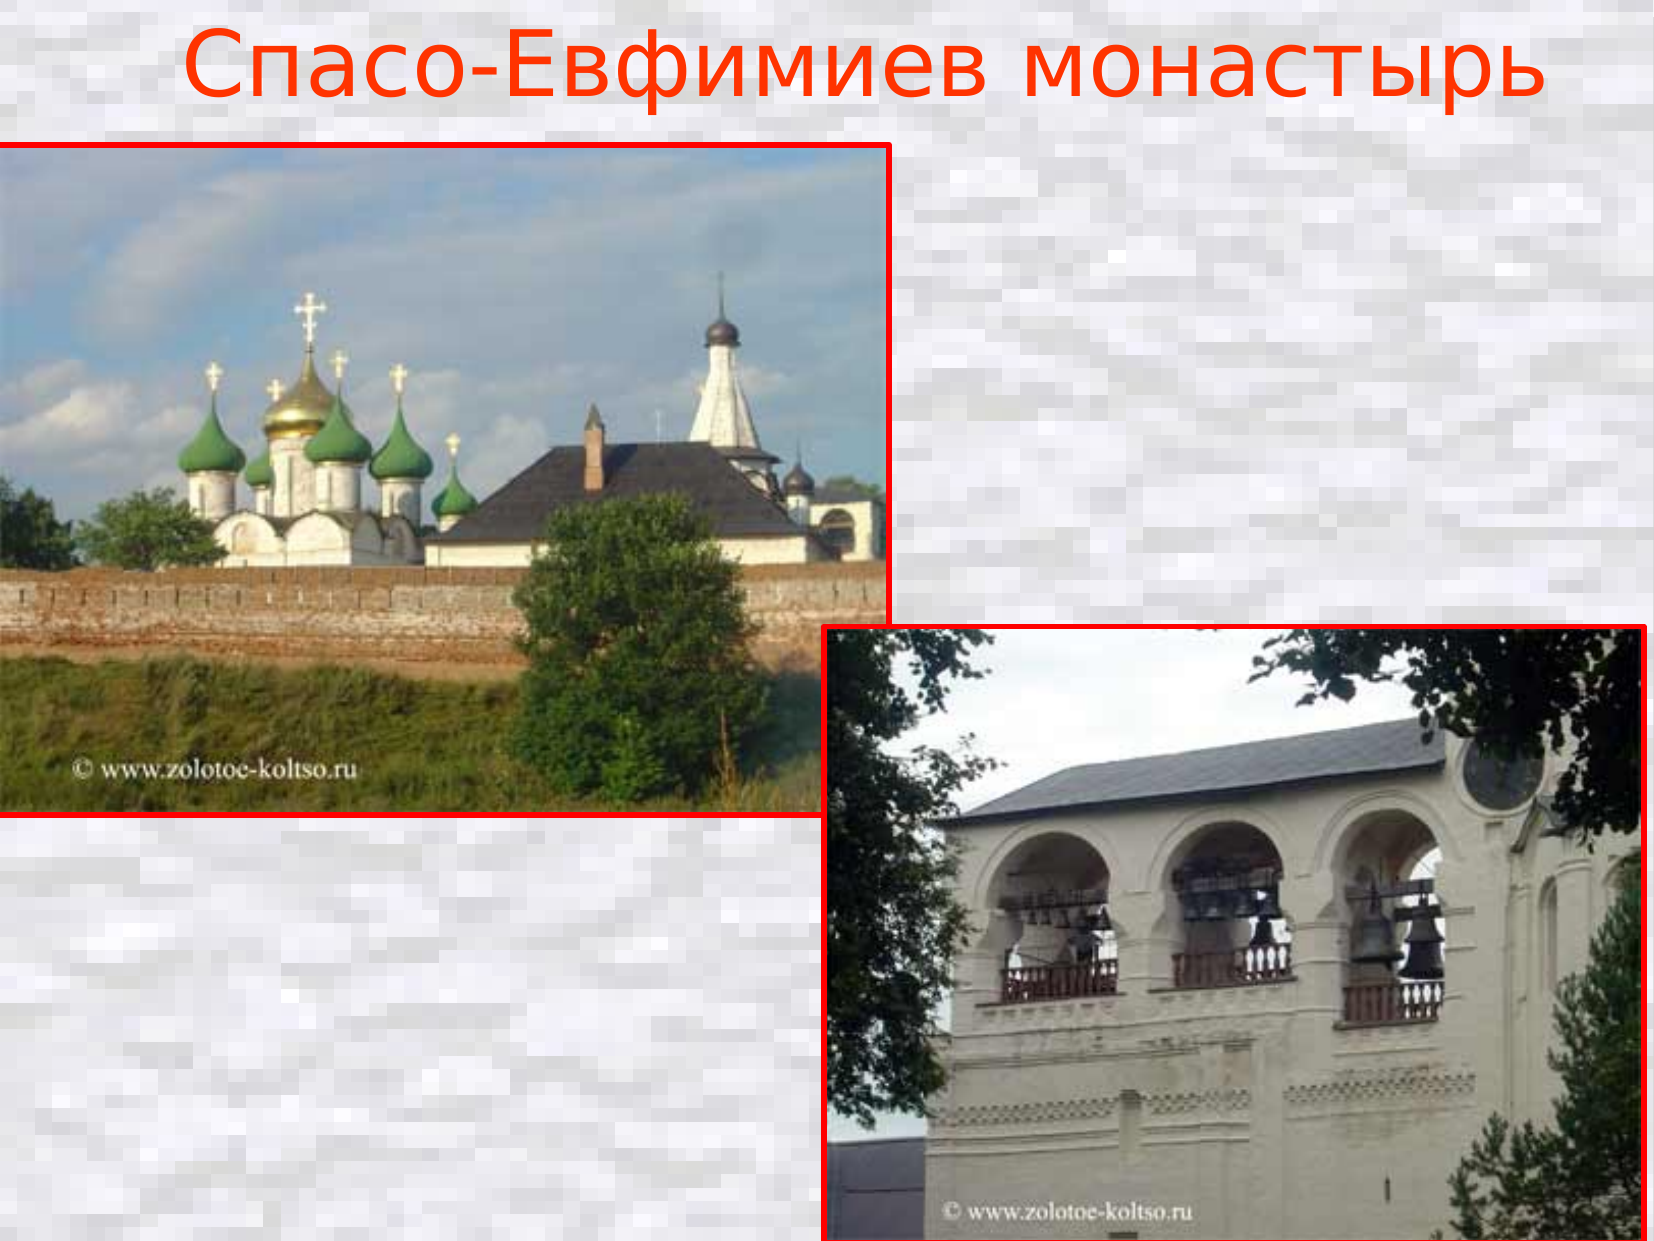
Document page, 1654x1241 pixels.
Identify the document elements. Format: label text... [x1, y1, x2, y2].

picture [0, 0, 1654, 1241]
text_box Спасо-Евфимиев монастырь [167, 10, 1595, 119]
picture [0, 147, 886, 813]
picture [0, 818, 821, 1241]
picture [826, 629, 1641, 1241]
